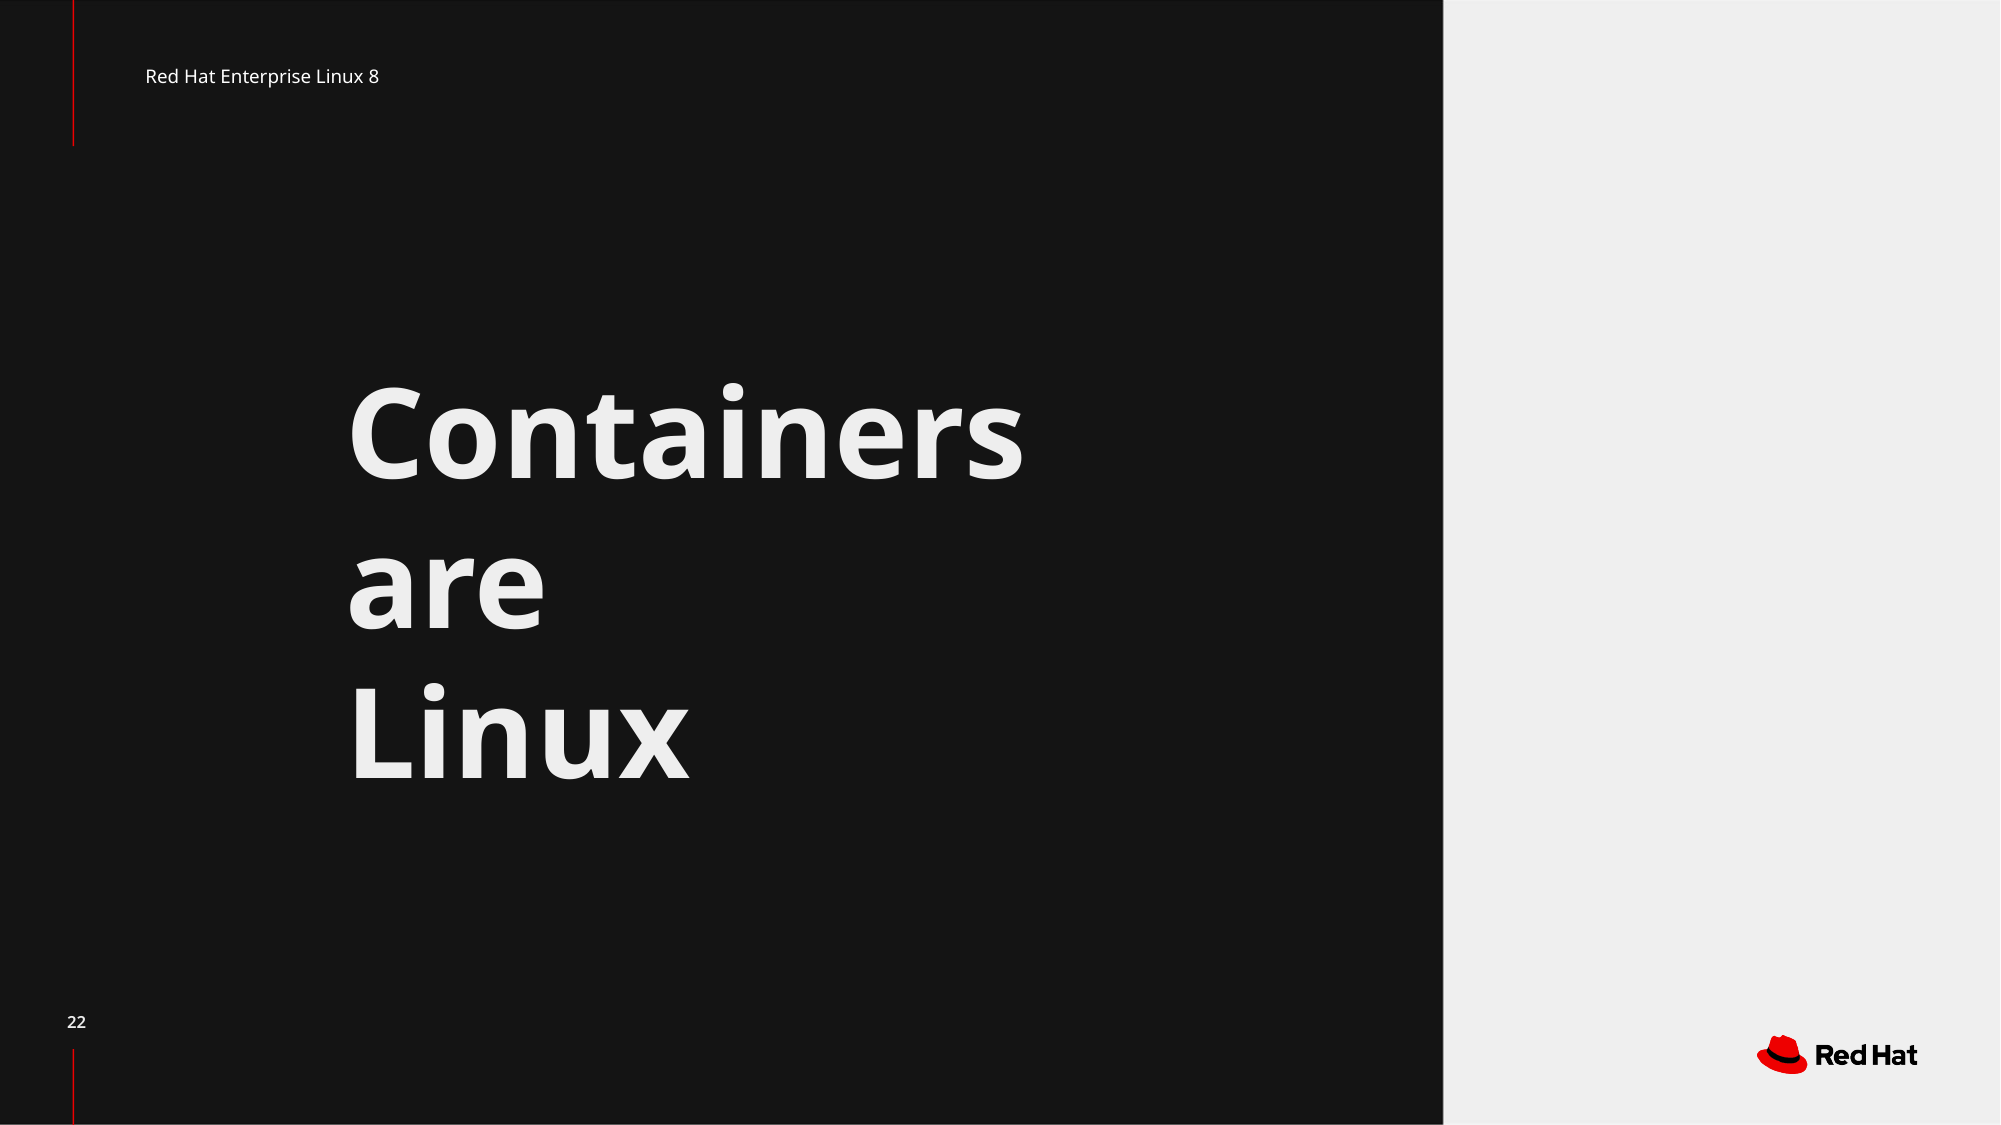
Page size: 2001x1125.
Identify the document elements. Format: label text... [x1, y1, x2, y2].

text_box Red Hat Enterprise Linux 8 [73, 9, 918, 143]
picture [0, 0, 2001, 1125]
title Containers are Linux [345, 353, 1621, 826]
